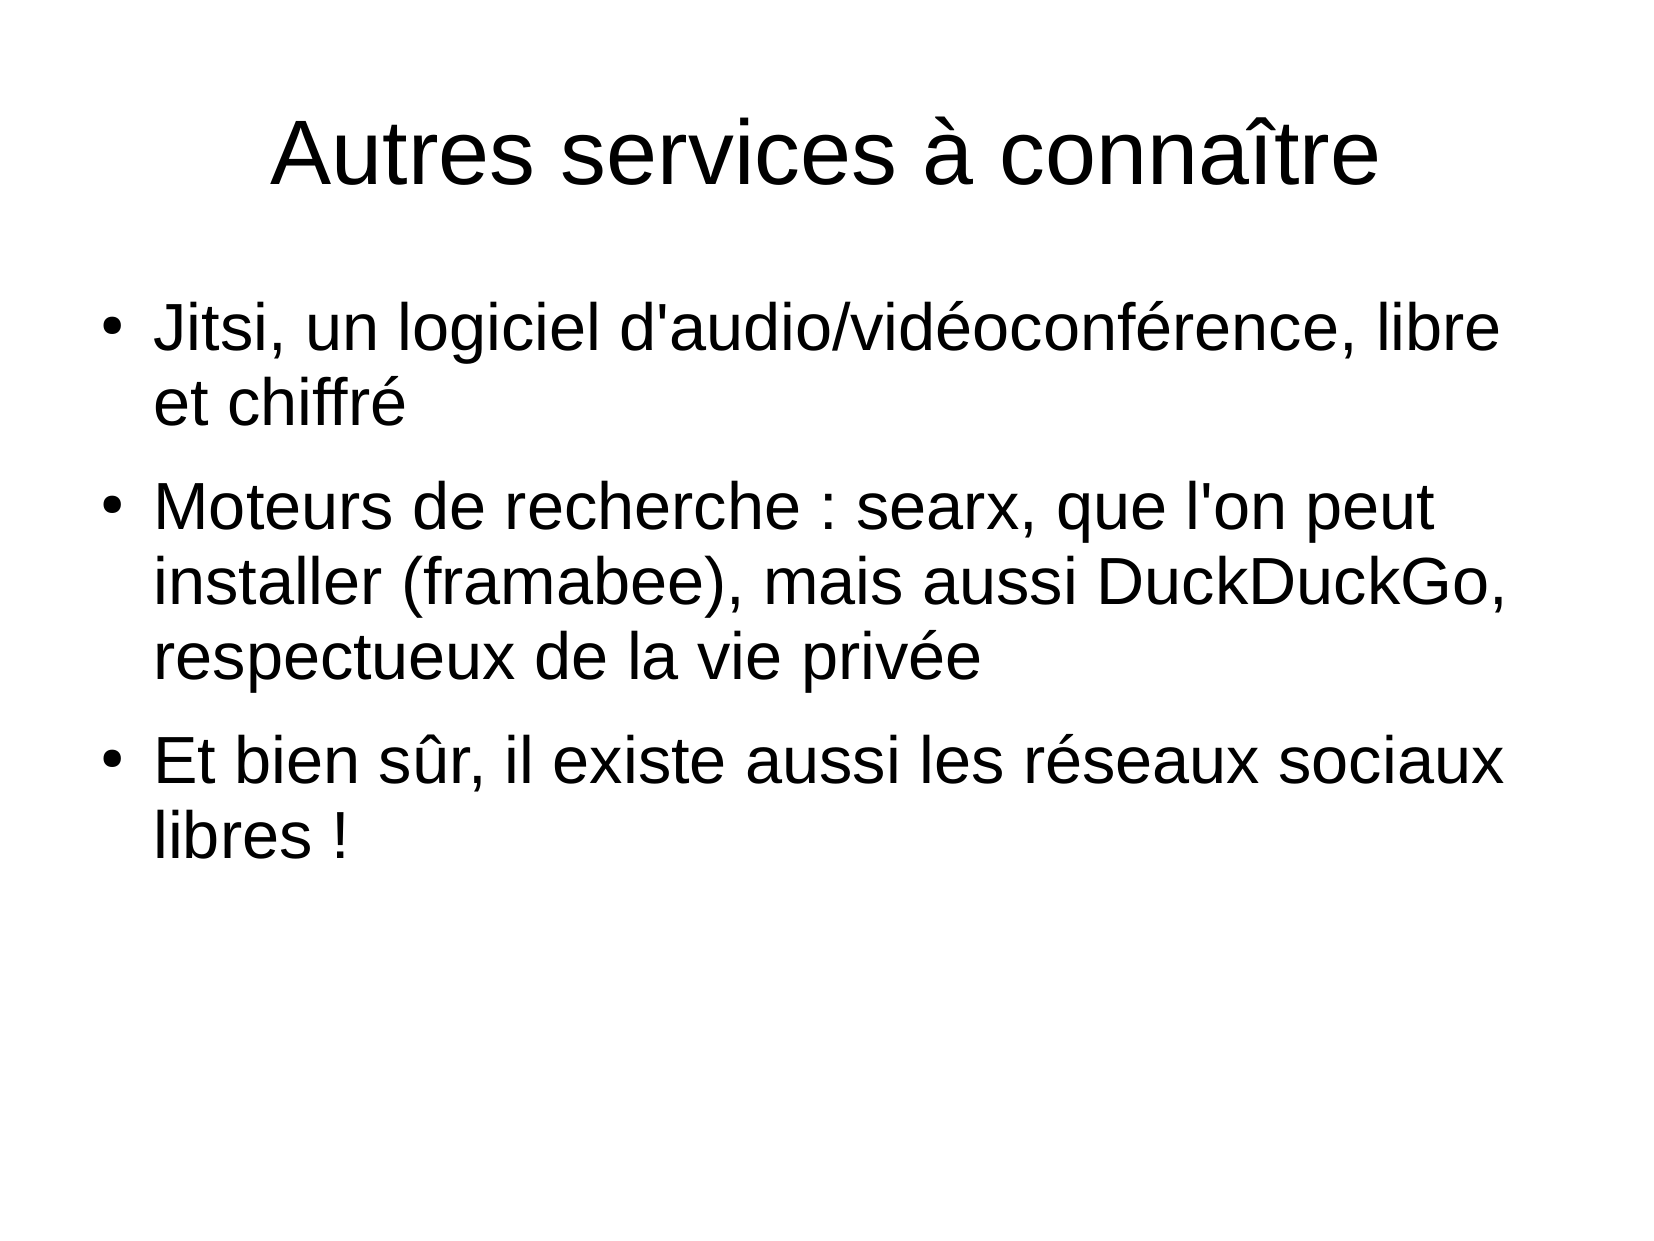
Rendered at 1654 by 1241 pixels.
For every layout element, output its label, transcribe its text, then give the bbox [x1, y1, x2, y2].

title Autres services à connaître [82, 49, 1571, 257]
list Jitsi, un logiciel d'audio/vidéoconférence, libre et chiffré Moteurs de recherche : searx, que l'on peut installer (framabee), mais aussi DuckDuckGo, respectueux de la vie privée Et bien sûr, il existe aussi les réseaux sociaux libres ! [82, 290, 1571, 1010]
